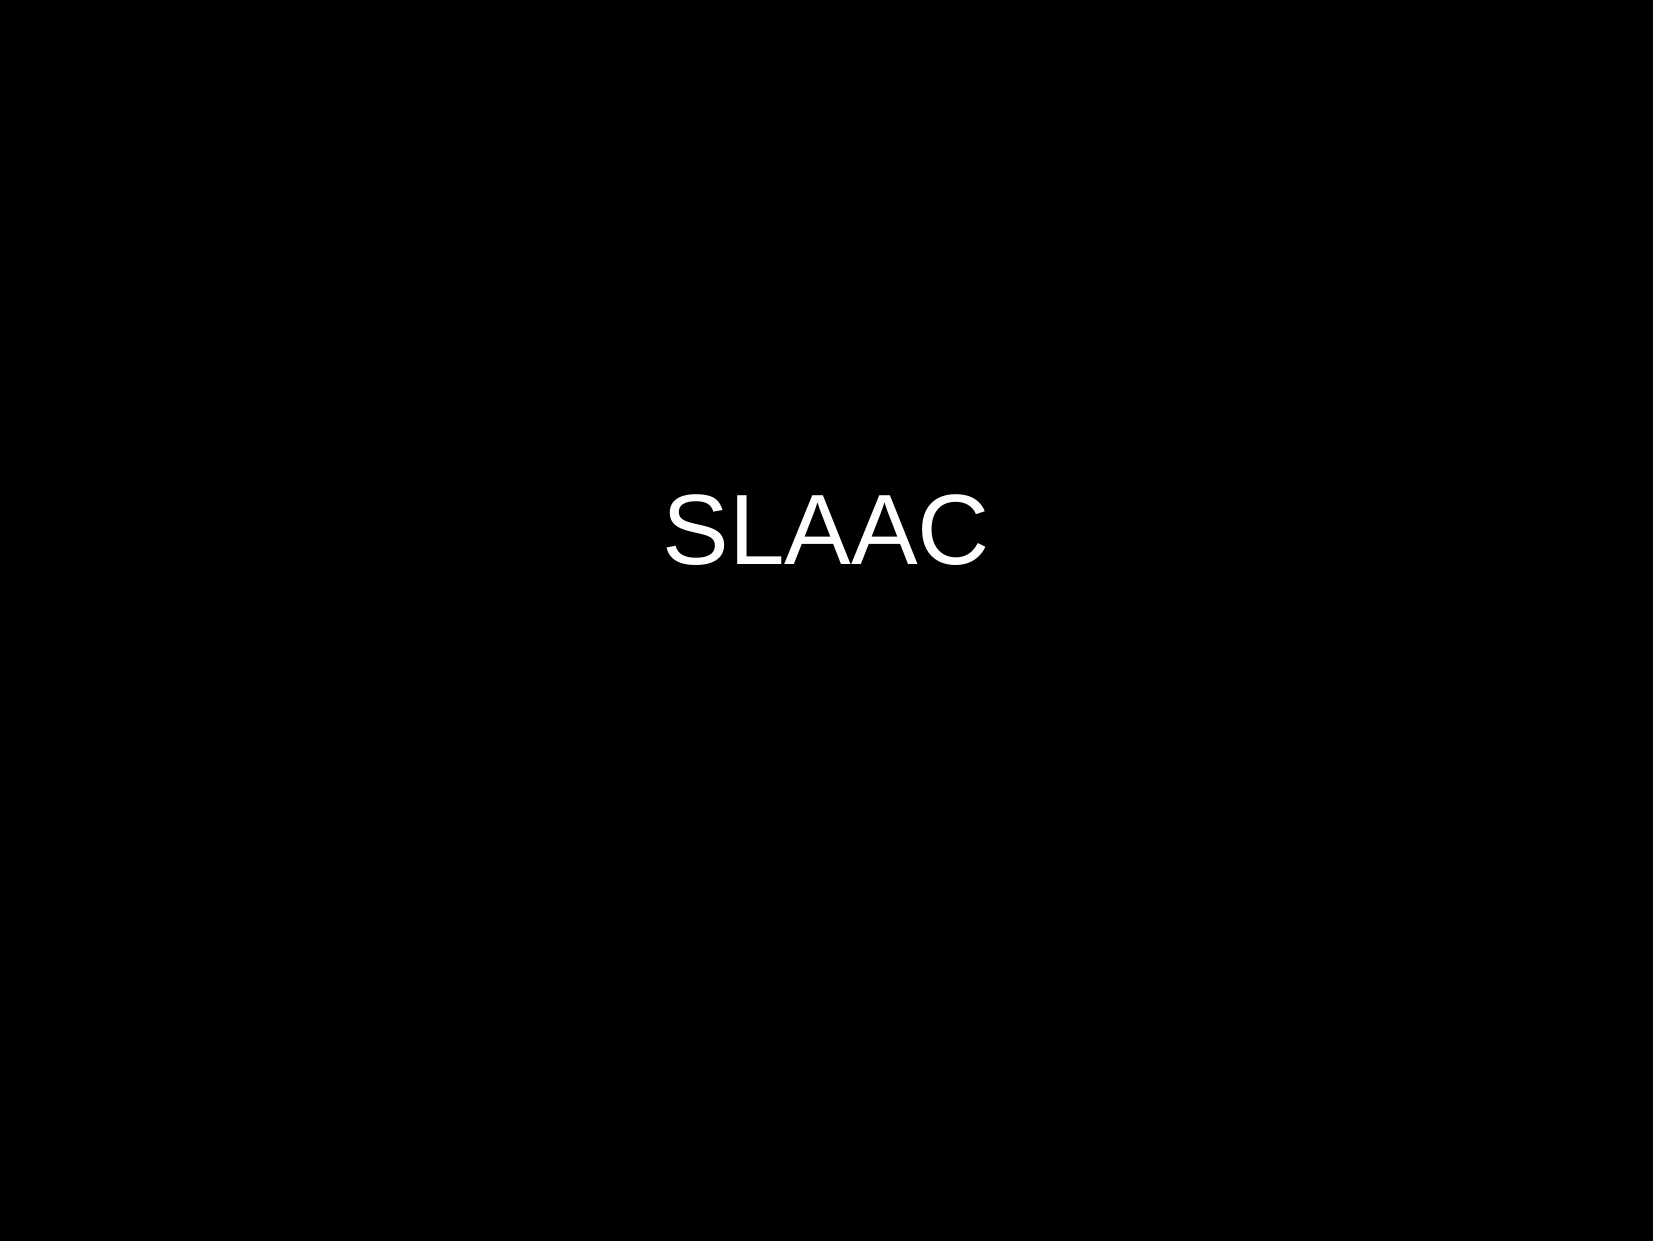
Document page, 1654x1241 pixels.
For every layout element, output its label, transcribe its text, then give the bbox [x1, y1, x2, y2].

subtitle SLAAC [82, 49, 1571, 1010]
